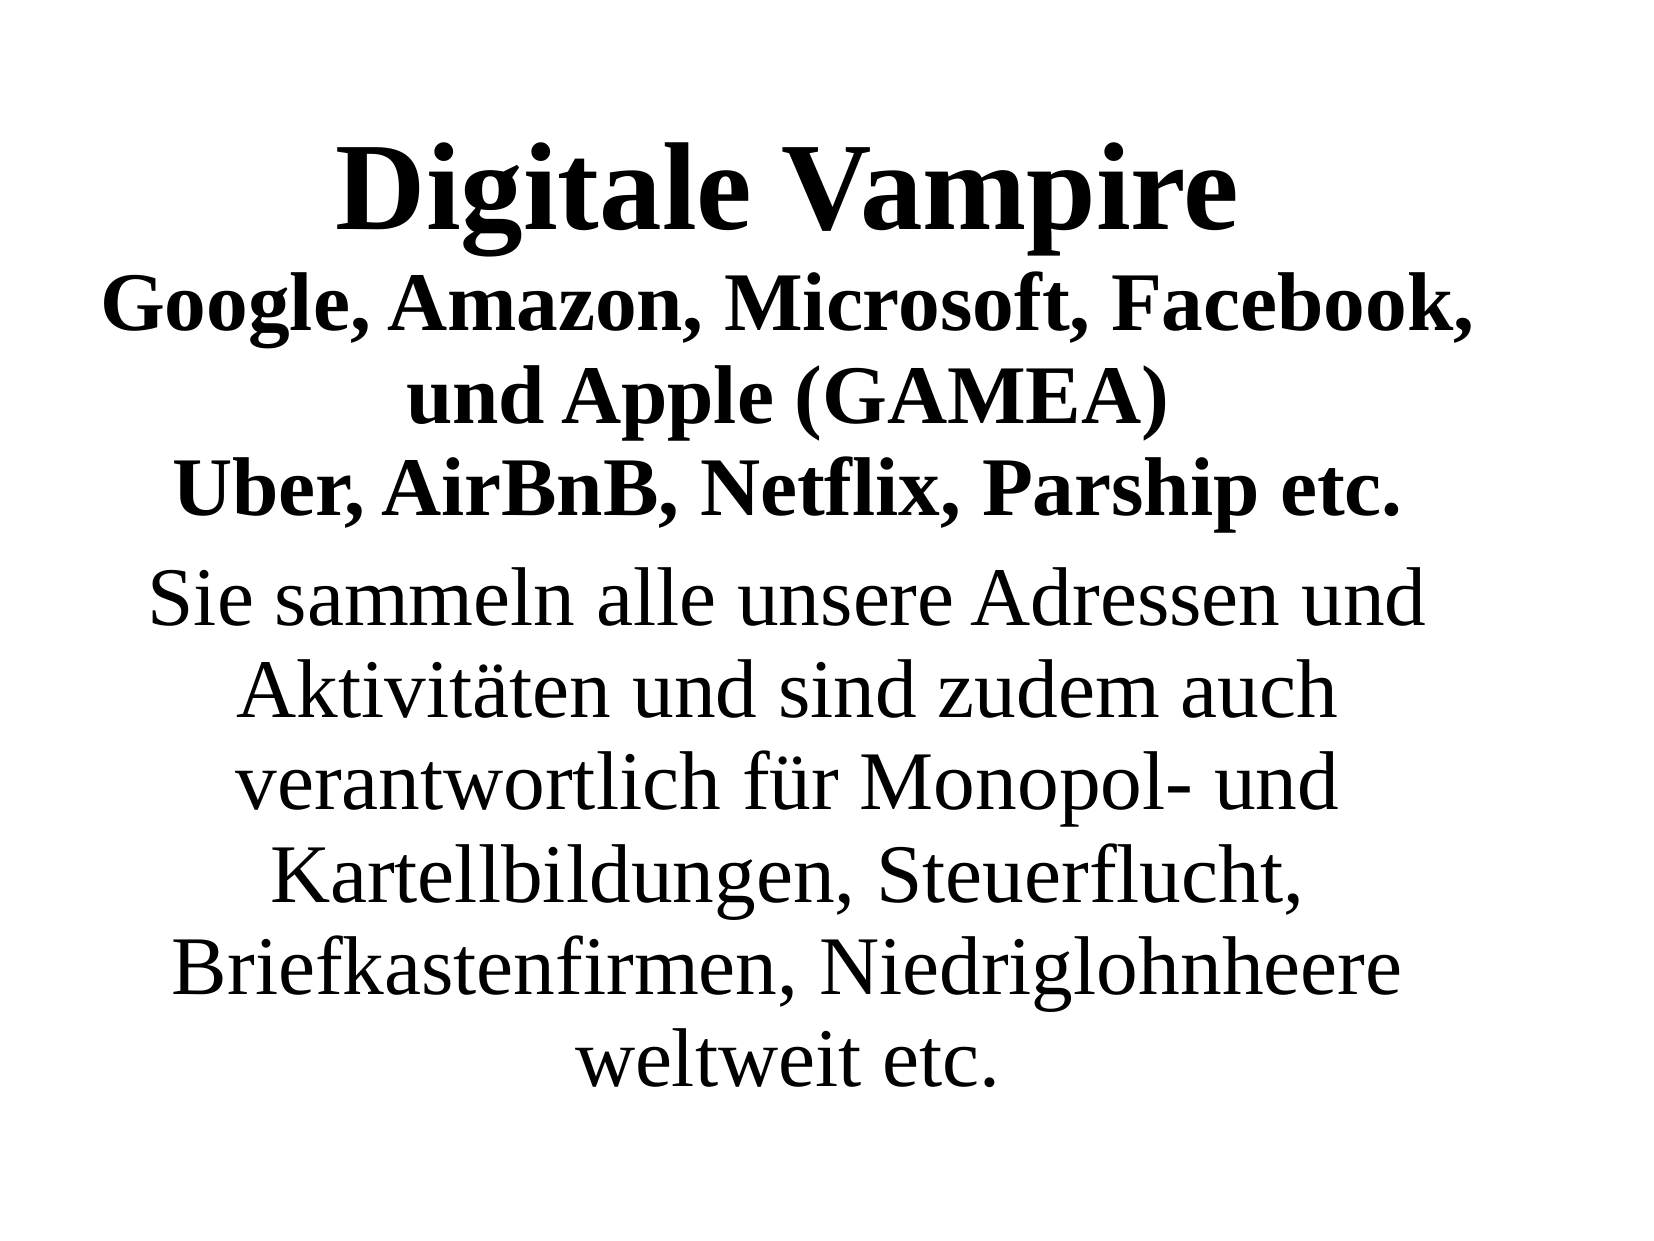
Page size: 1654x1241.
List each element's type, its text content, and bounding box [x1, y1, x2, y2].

text_box Digitale Vampire Google, Amazon, Microsoft, Facebook, und Apple (GAMEA) Uber, AirBnB, Netflix, Parship etc. Sie sammeln alle unsere Adressen und Aktivitäten und sind zudem auch verantwortlich für Monopol- und Kartellbildungen, Steuerflucht, Briefkastenfirmen, Niedriglohnheere weltweit etc. [85, 110, 1583, 1115]
